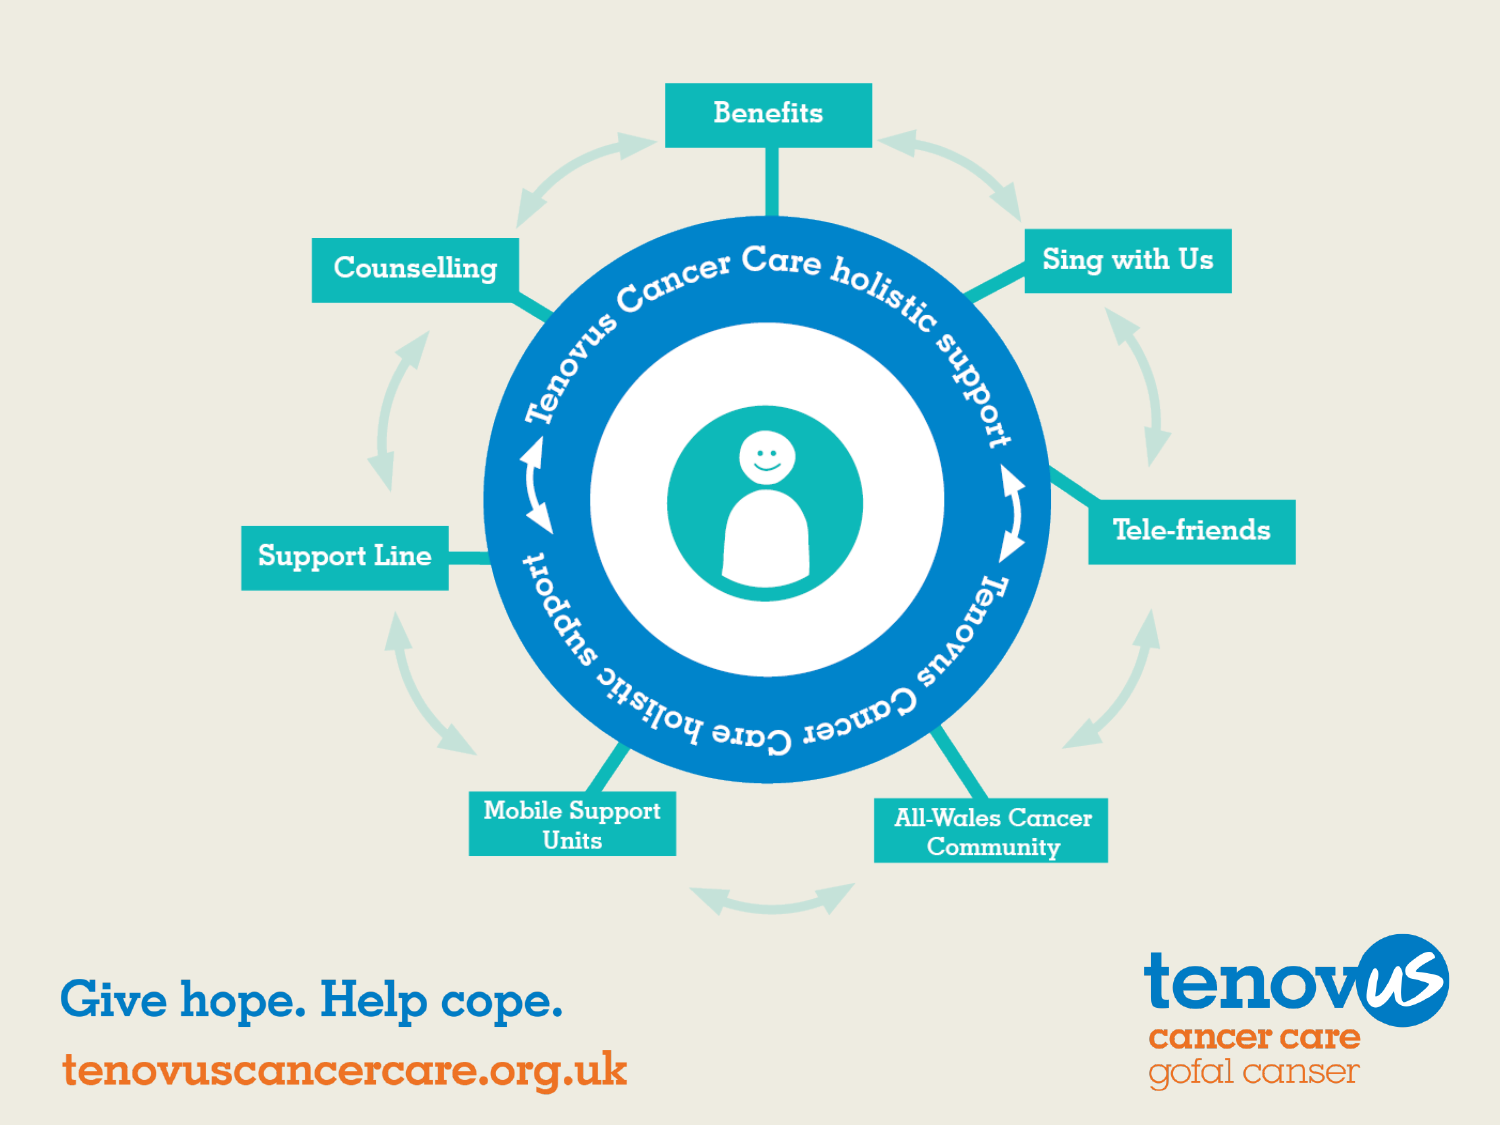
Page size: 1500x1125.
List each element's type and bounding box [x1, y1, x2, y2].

picture [64, 54, 1401, 945]
